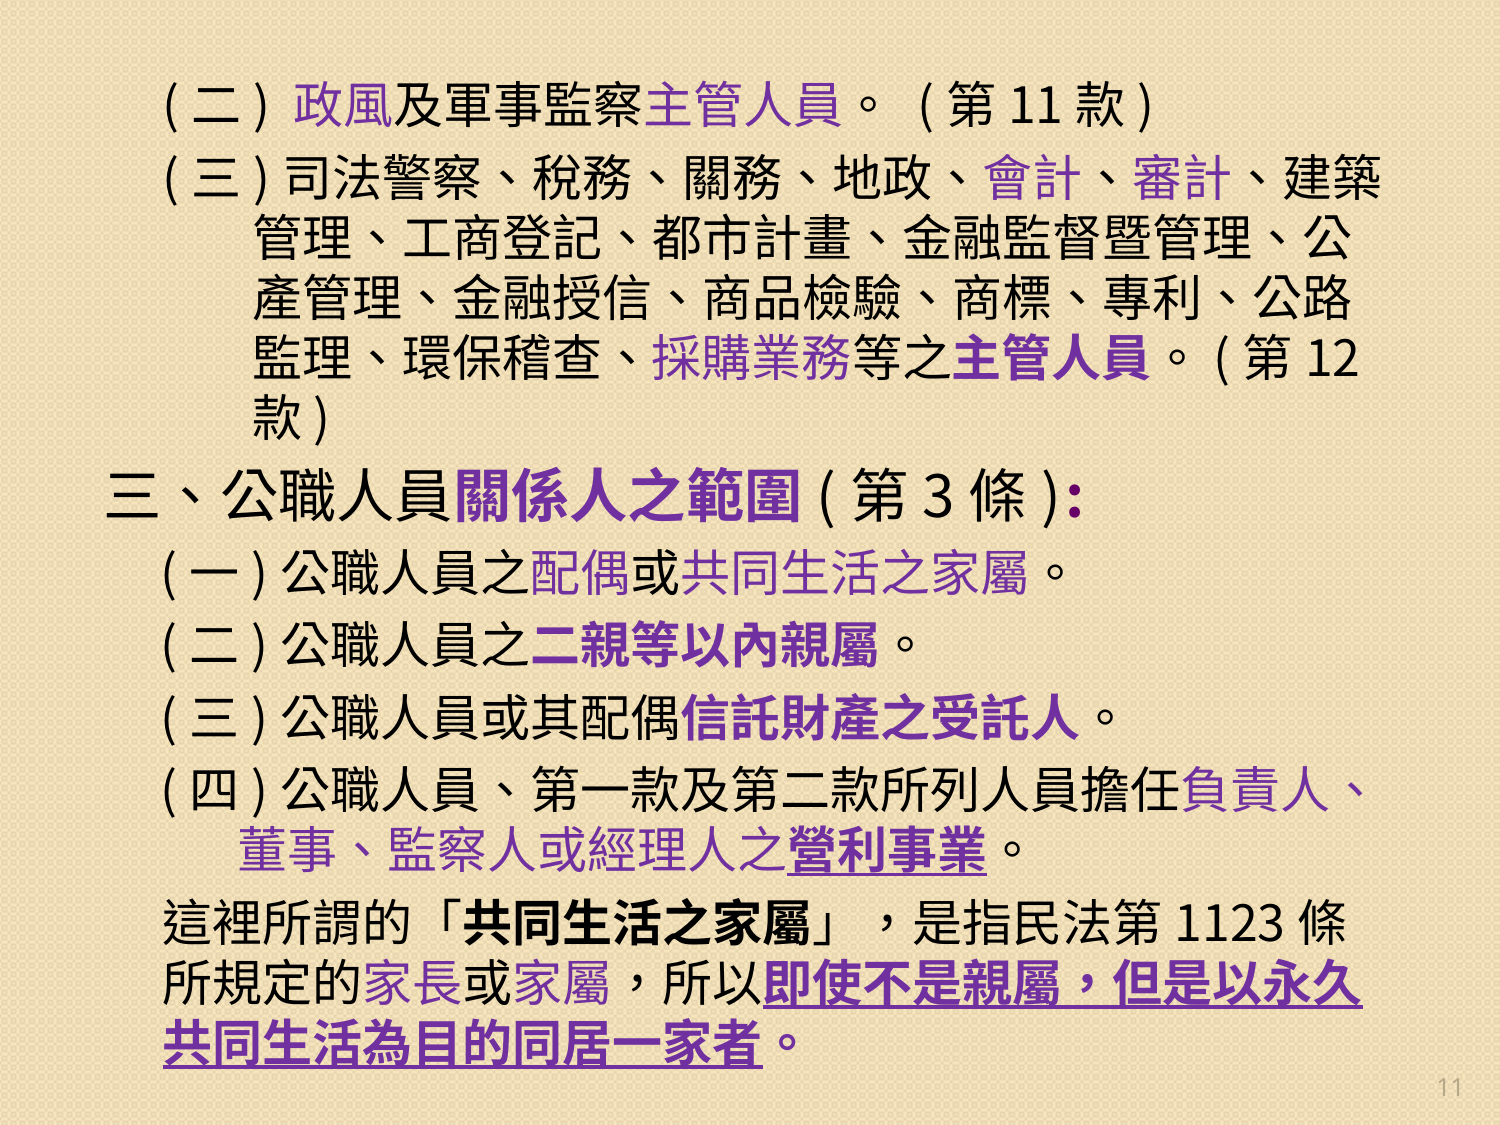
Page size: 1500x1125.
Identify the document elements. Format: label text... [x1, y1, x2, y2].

picture [0, 0, 1500, 1125]
slide_number <編號> [1413, 1034, 1488, 1113]
list (二) 政風及軍事監察主管人員。 (第11款) (三)司法警察、稅務、關務、地政、會計、審計、建築管理、工商登記、都市計畫、金融監督暨管理、公產管理、金融授信、商品檢驗、商標、專利、公路監理、環保稽查、採購業務等之主管人員。(第12款) 三、公職人員關係人之範圍(第3條): (一)公職人員之配偶或共同生活之家屬。 (二)公職人員之二親等以內親屬。 (三)公職人員或其配偶信託財產之受託人。 (四)公職人員、第一款及第二款所列人員擔任負責人、董事、監察人或經理人之營利事業。 這裡所謂的「共同生活之家屬」，是指民法第1123條所規定的家長或家屬，所以即使不是親屬，但是以永久共同生活為目的同居一家者。 [75, 66, 1413, 1005]
